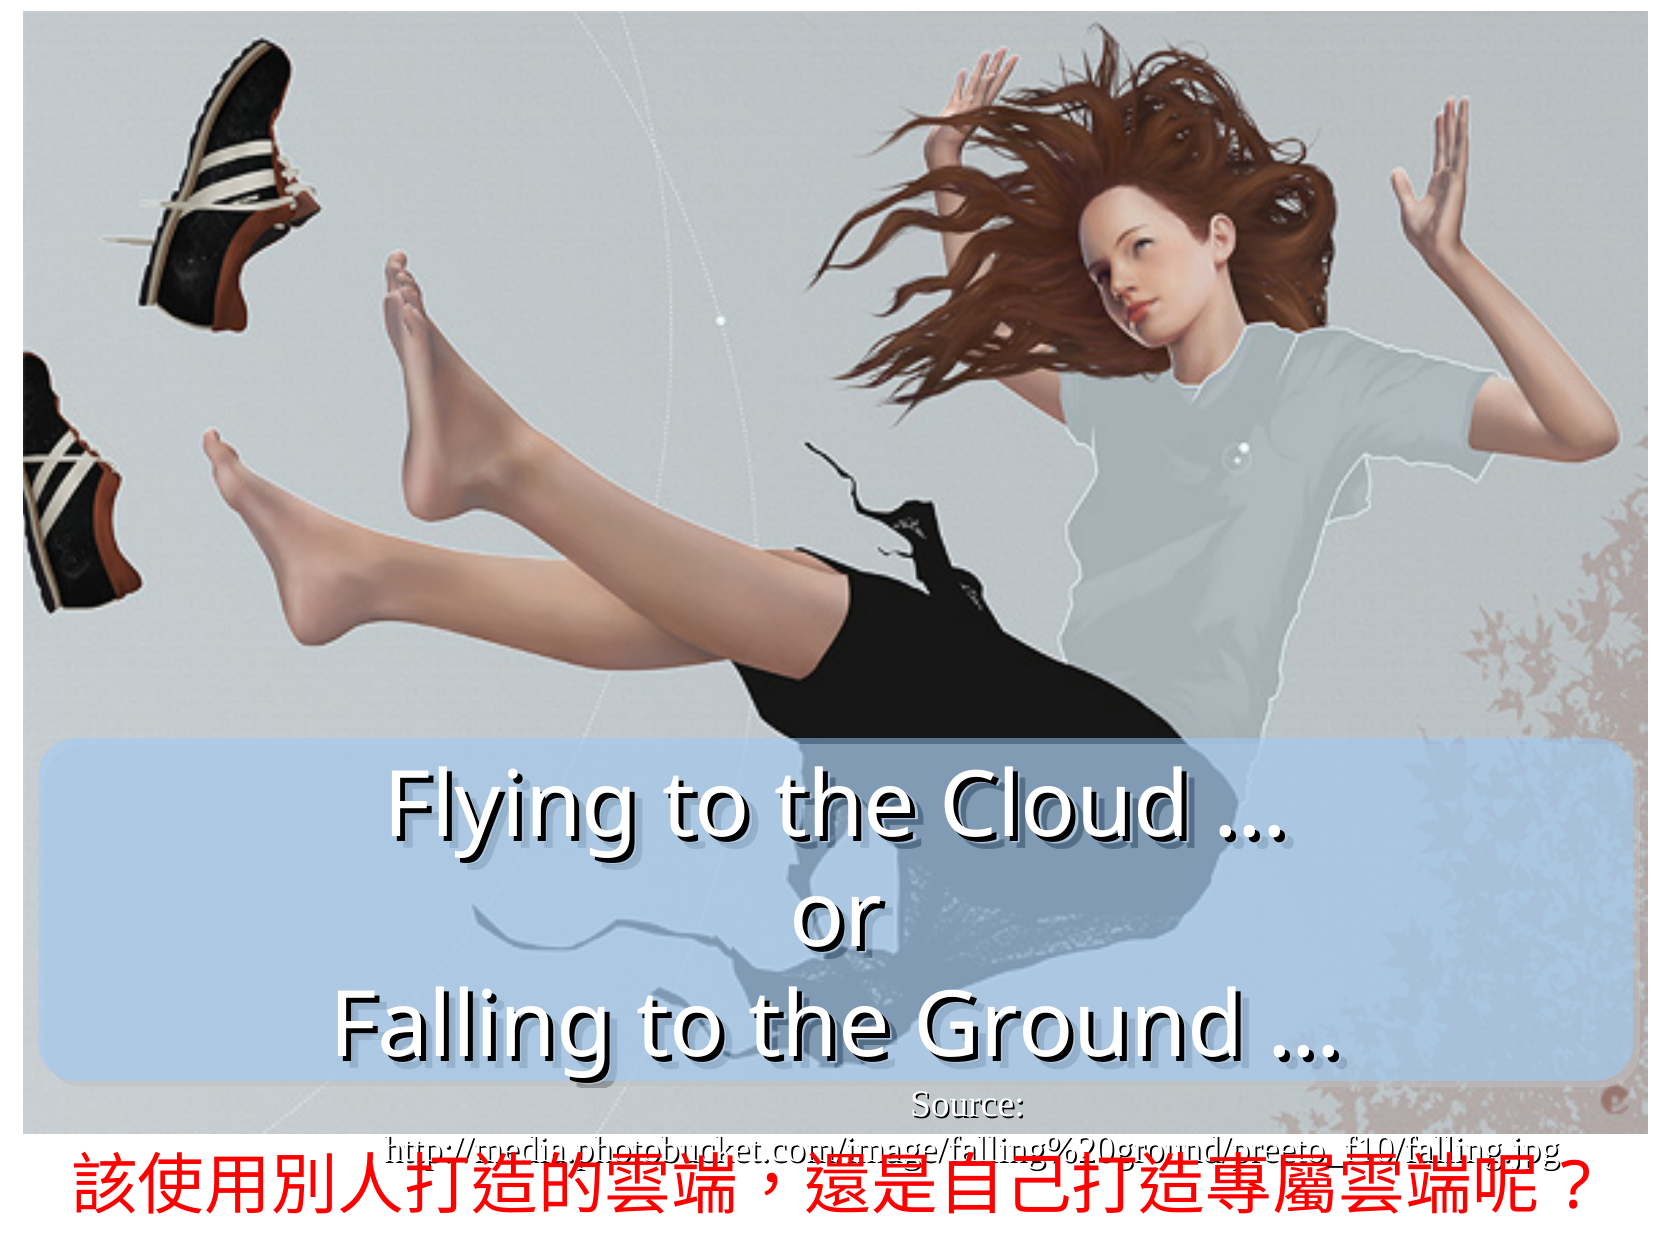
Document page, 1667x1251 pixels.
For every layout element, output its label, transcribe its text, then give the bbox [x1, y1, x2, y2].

text_box 該使用別人打造的雲端，還是自己打造專屬雲端呢? [0, 1134, 1667, 1251]
text_box Flying to the Cloud ... or Falling to the Ground ... [38, 738, 1634, 1081]
picture [23, 11, 1648, 1134]
text_box Source: http://media.photobucket.com/image/falling%20ground/preeto_f10/falling.jpg [307, 1071, 1638, 1132]
